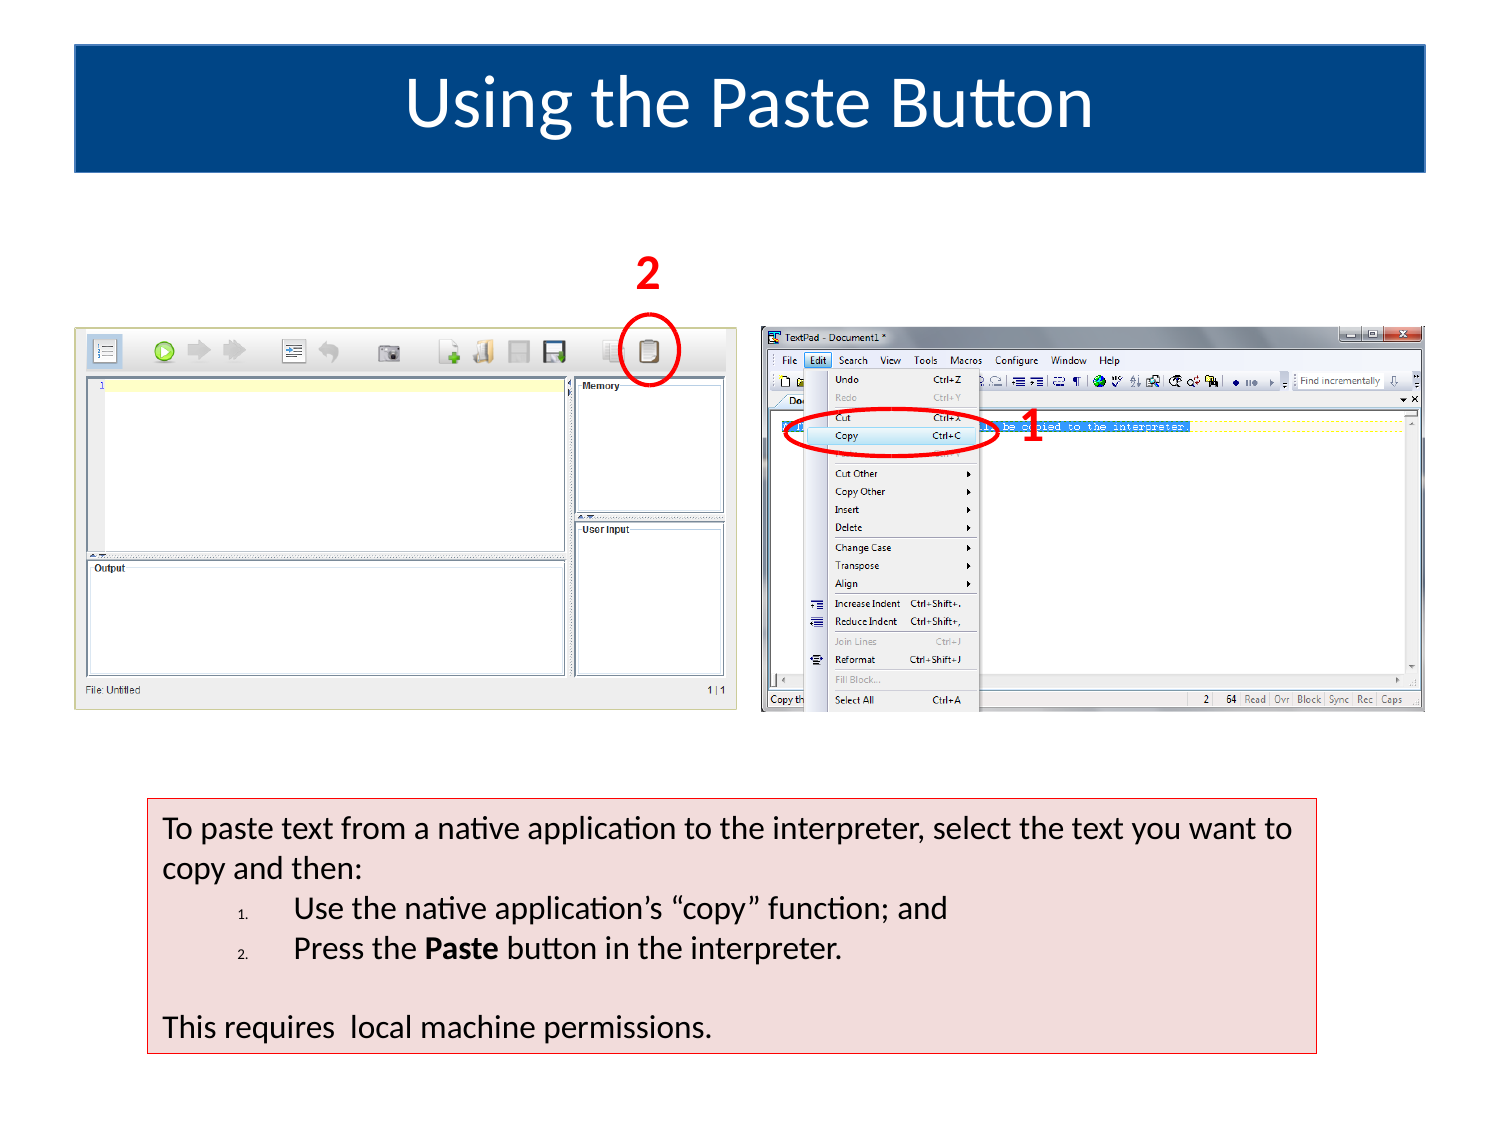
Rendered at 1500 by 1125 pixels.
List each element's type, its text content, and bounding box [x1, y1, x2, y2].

picture [74, 327, 737, 710]
text_box 1 [1003, 383, 1060, 459]
title Using the Paste Button [75, 45, 1425, 173]
picture [623, 327, 676, 383]
text_box 2 [620, 231, 676, 307]
picture [761, 326, 1425, 712]
text_box To paste text from a native application to the interpreter, select the text you want to copy and then: Use the native application’s “copy” function; and Press the Paste button in the interpreter. This requires local machine permissions. [147, 798, 1317, 1054]
